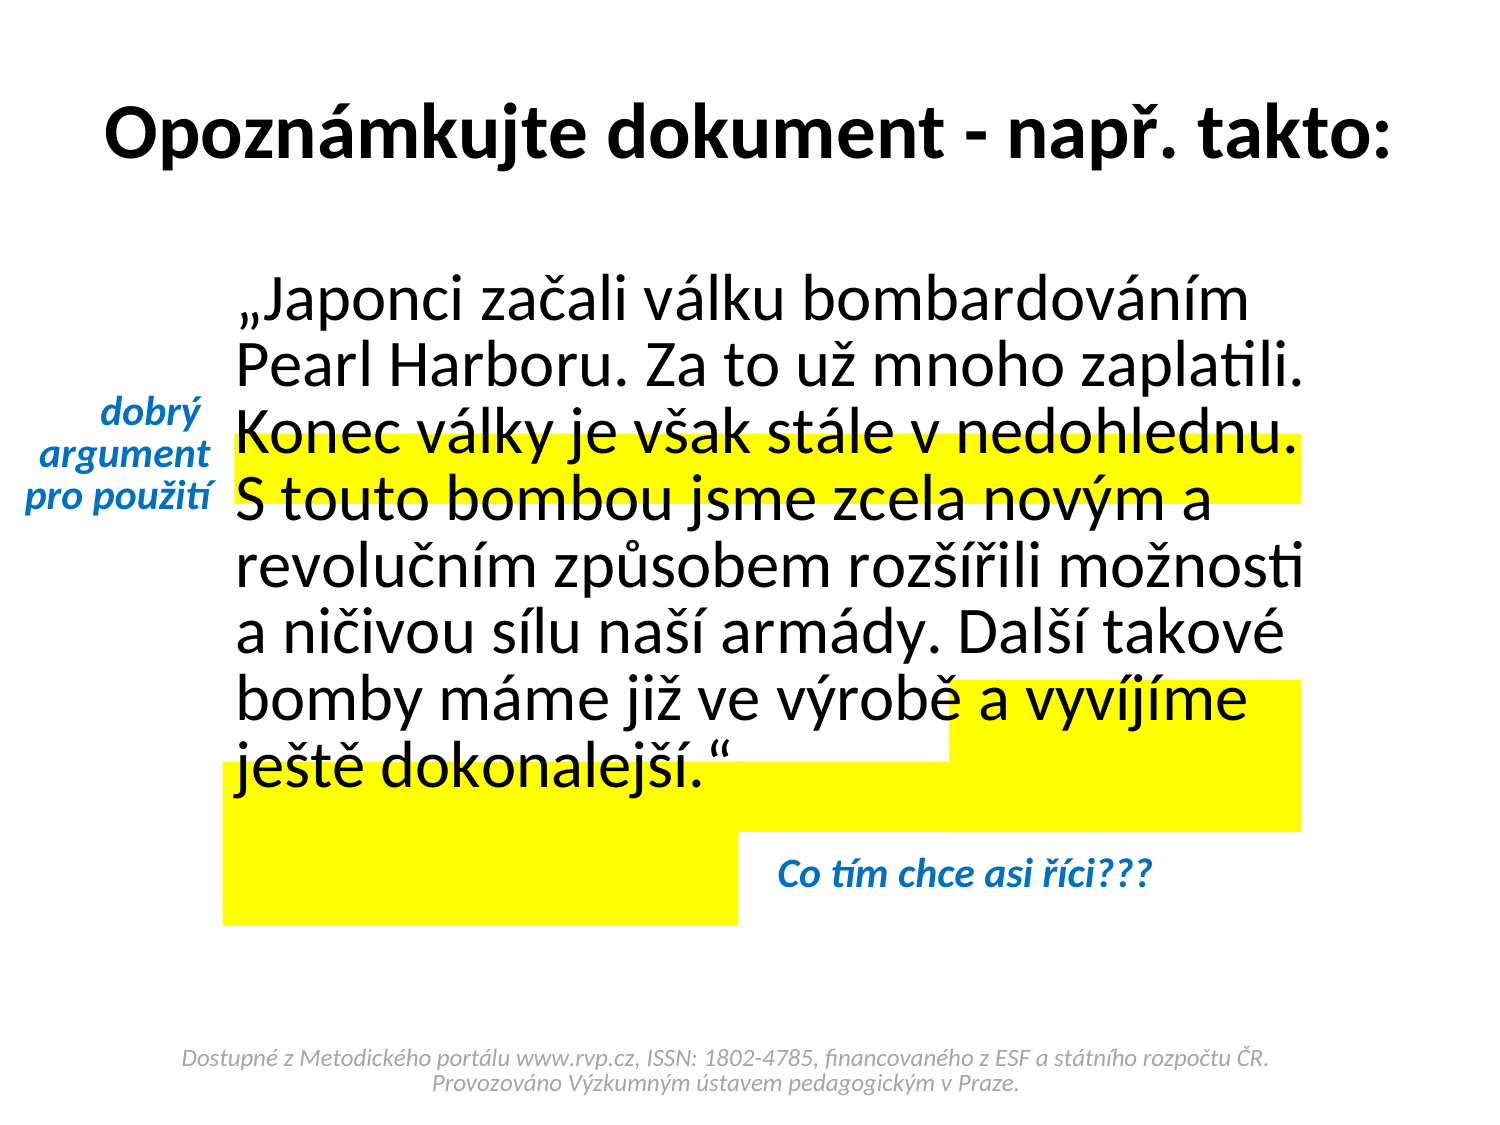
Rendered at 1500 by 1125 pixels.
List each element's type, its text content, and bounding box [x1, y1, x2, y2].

title Opoznámkujte dokument - např. takto: [75, 45, 1426, 233]
text_box dobrý argument pro použití [9, 386, 226, 528]
list „Japonci začali válku bombardováním Pearl Harboru. Za to už mnoho zaplatili. Konec války je však stále v nedohlednu. S touto bombou jsme zcela novým a revolučním způsobem rozšířili možnosti a ničivou sílu naší armády. Další takové bomby máme již ve výrobě a vyvíjíme ještě dokonalejší.“ [164, 262, 1348, 1014]
text_box Dostupné z Metodického portálu www.rvp.cz, ISSN: 1802-4785, financovaného z ESF a státního rozpočtu ČR. Provozováno Výzkumným ústavem pedagogickým v Praze. [105, 1042, 1348, 1103]
text_box Co tím chce asi říci??? [762, 848, 1169, 906]
